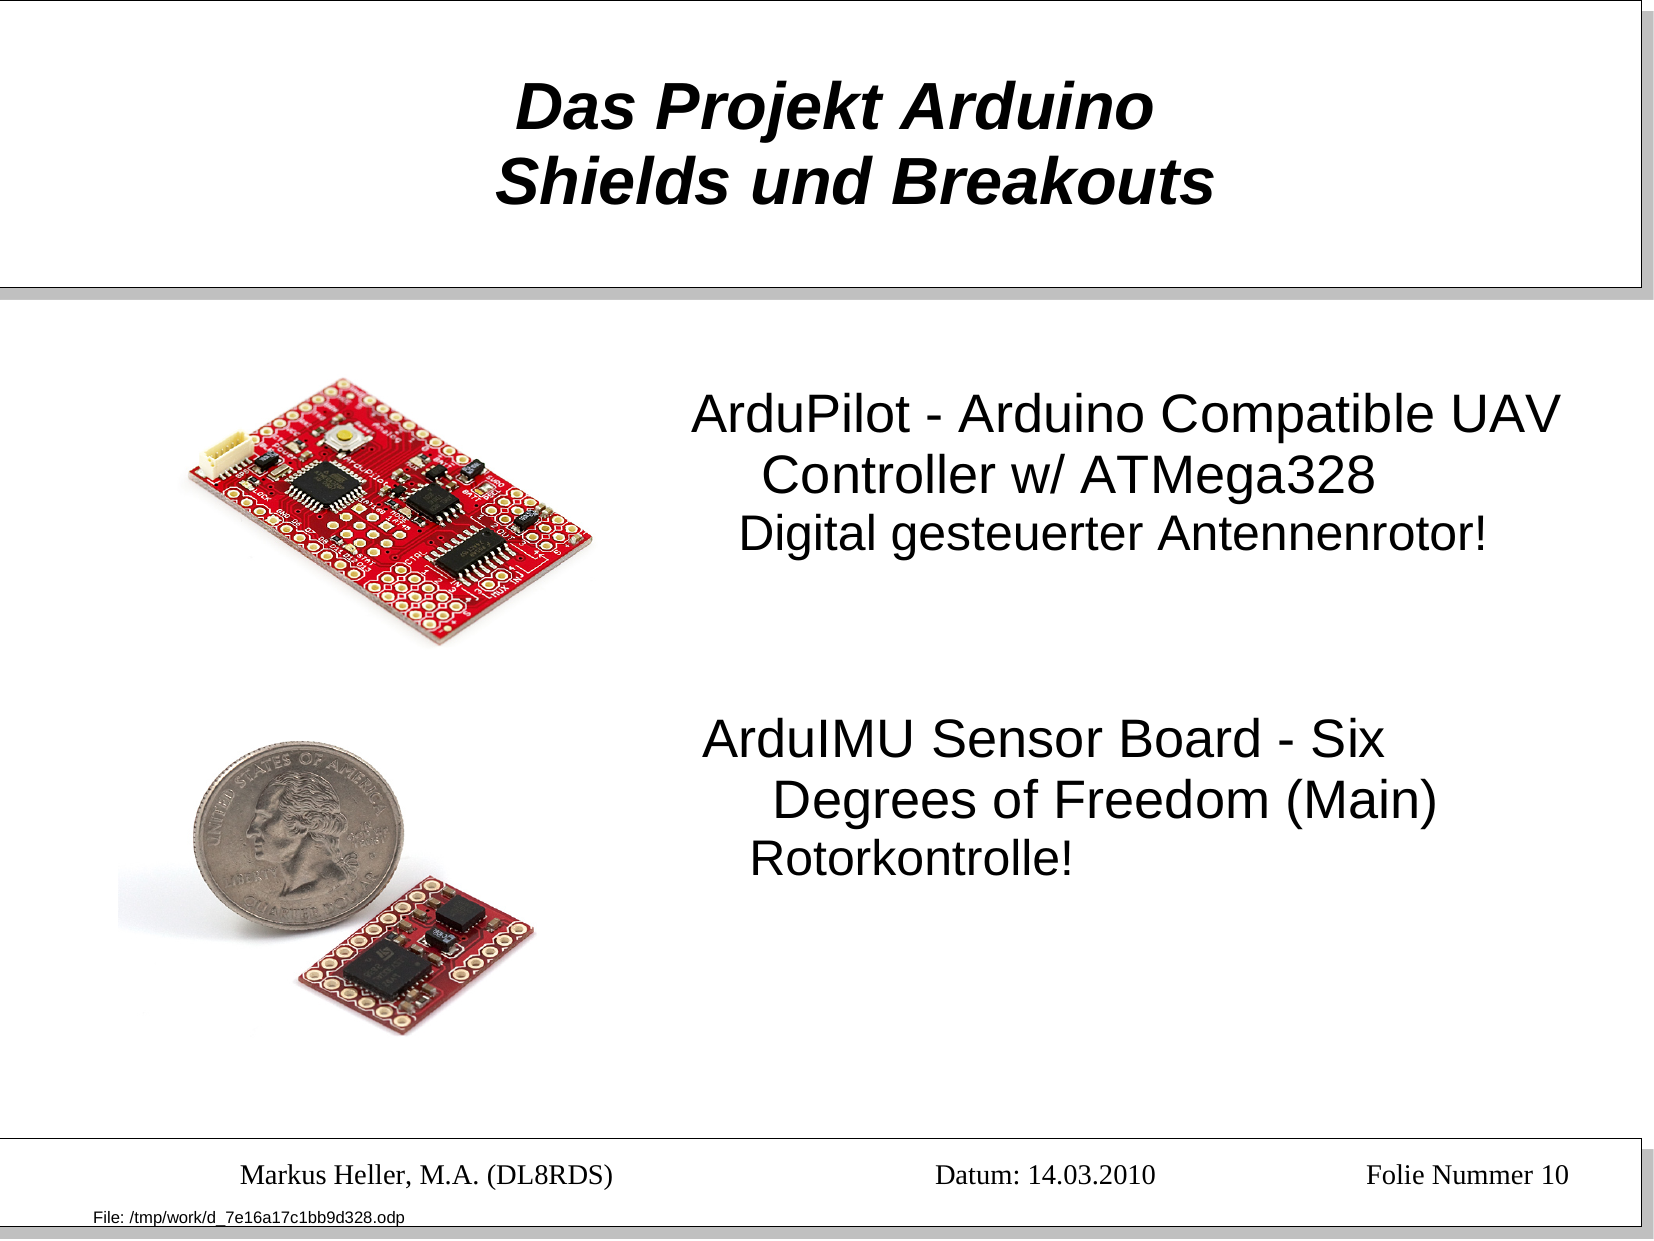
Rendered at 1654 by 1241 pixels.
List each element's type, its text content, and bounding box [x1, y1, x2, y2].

list ArduPilot - Arduino Compatible UAV Controller w/ ATMega328 Digital gesteuerter Antennenrotor! [679, 383, 1565, 621]
title Das Projekt Arduino Shields und Breakouts [0, 0, 1654, 289]
list ArduIMU Sensor Board - Six Degrees of Freedom (Main) Rotorkontrolle! [690, 708, 1565, 1093]
picture [118, 324, 621, 1093]
